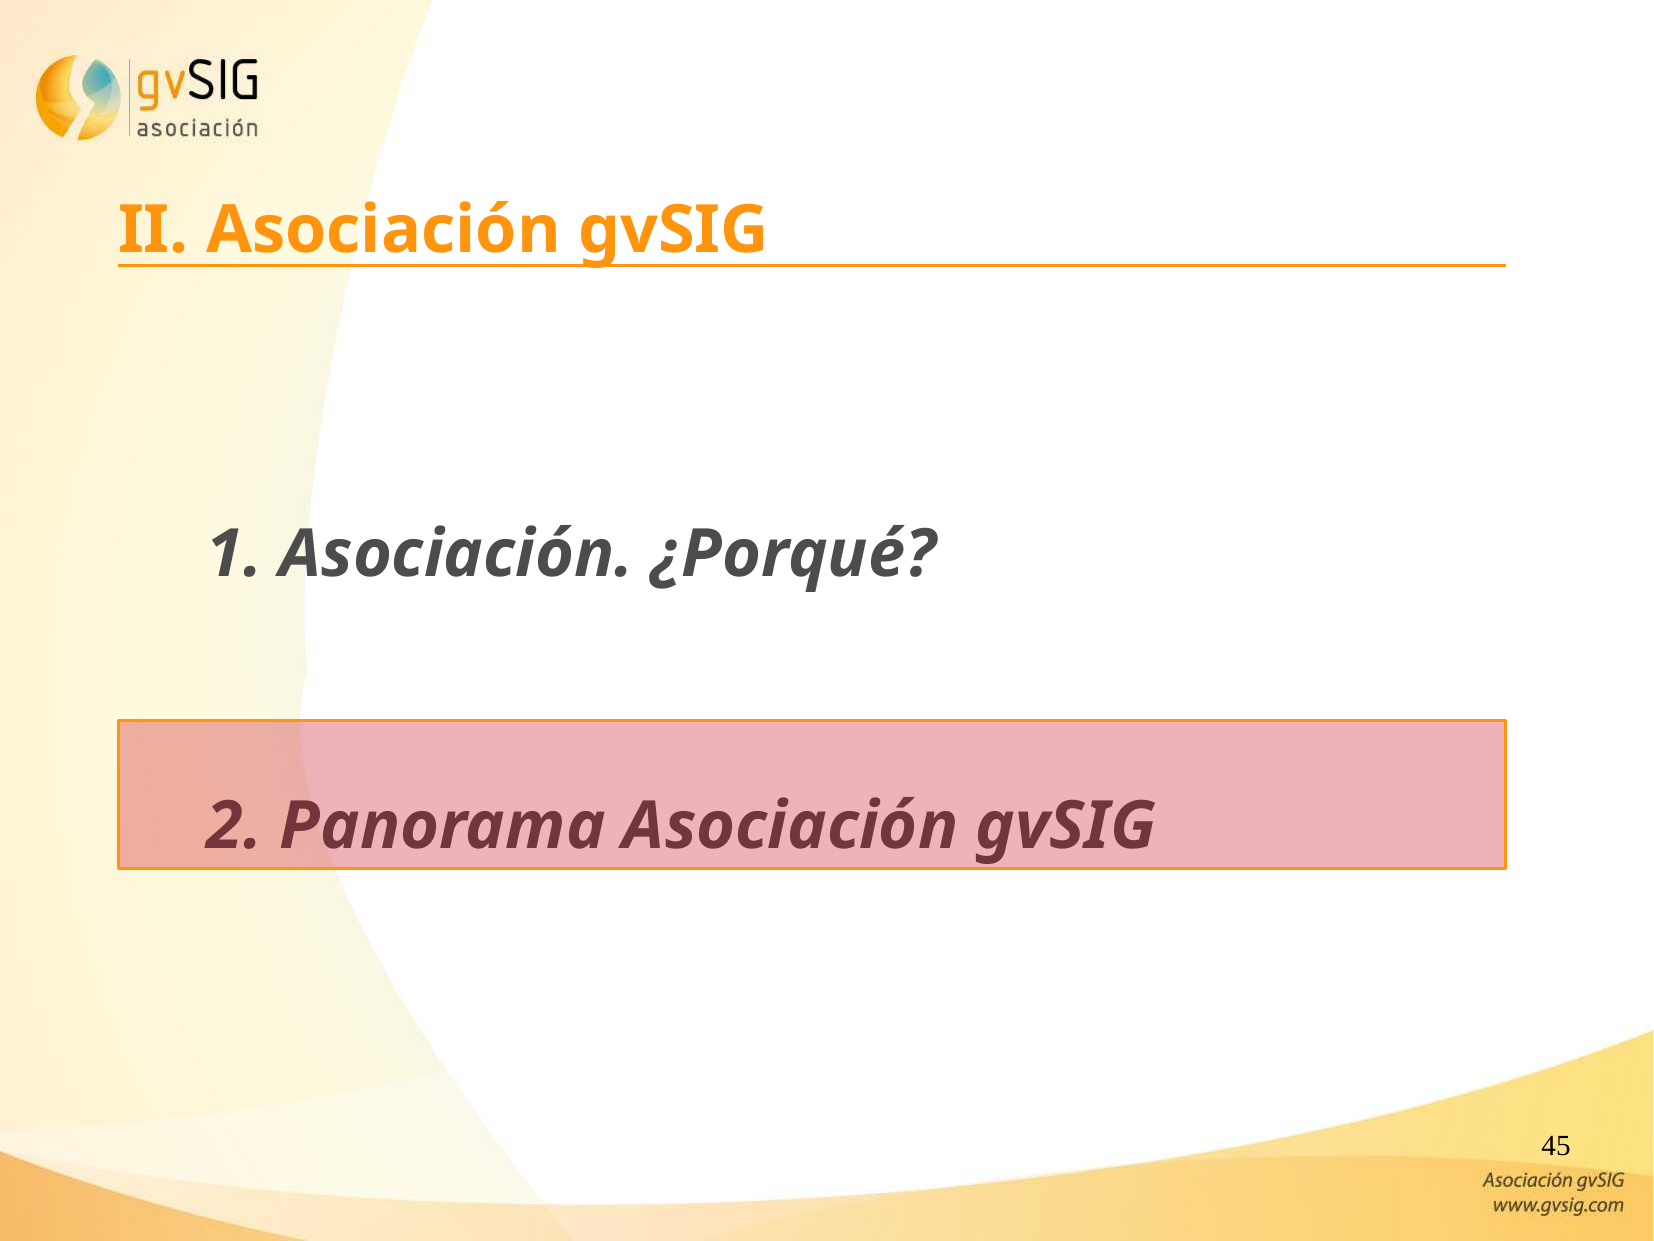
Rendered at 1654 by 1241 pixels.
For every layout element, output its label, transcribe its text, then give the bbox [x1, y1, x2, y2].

text_box [118, 720, 1506, 869]
picture [0, 0, 1654, 1241]
title 1. Asociación. ¿Porqué? 2. Panorama Asociación gvSIG [206, 531, 1388, 720]
title II. Asociación gvSIG [118, 177, 1607, 276]
